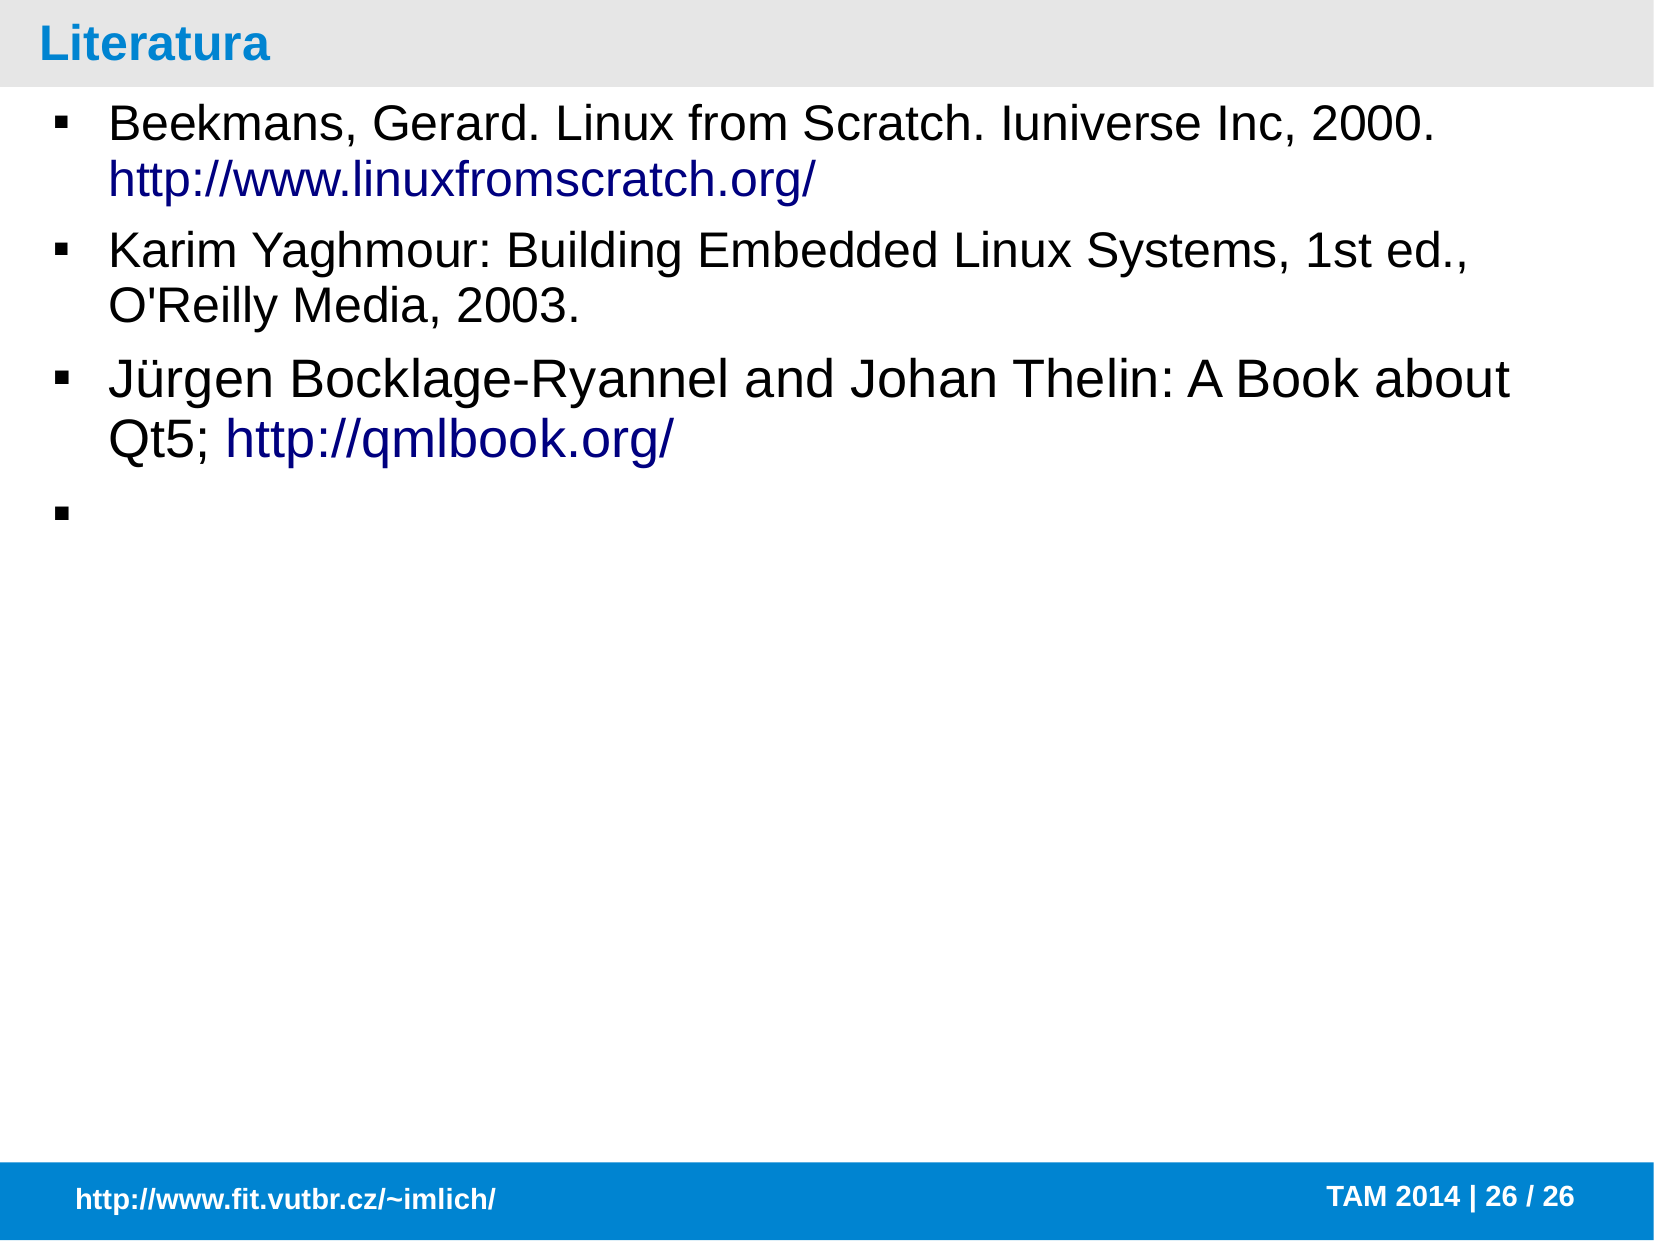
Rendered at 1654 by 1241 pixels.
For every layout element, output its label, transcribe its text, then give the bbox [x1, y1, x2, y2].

title Literatura [39, 5, 1615, 81]
list Beekmans, Gerard. Linux from Scratch. Iuniverse Inc, 2000.http://www.linuxfromscratch.org/ Karim Yaghmour: Building Embedded Linux Systems, 1st ed., O'Reilly Media, 2003. Jürgen Bocklage-Ryannel and Johan Thelin: A Book about Qt5; http://qmlbook.org/ [37, 95, 1613, 1163]
